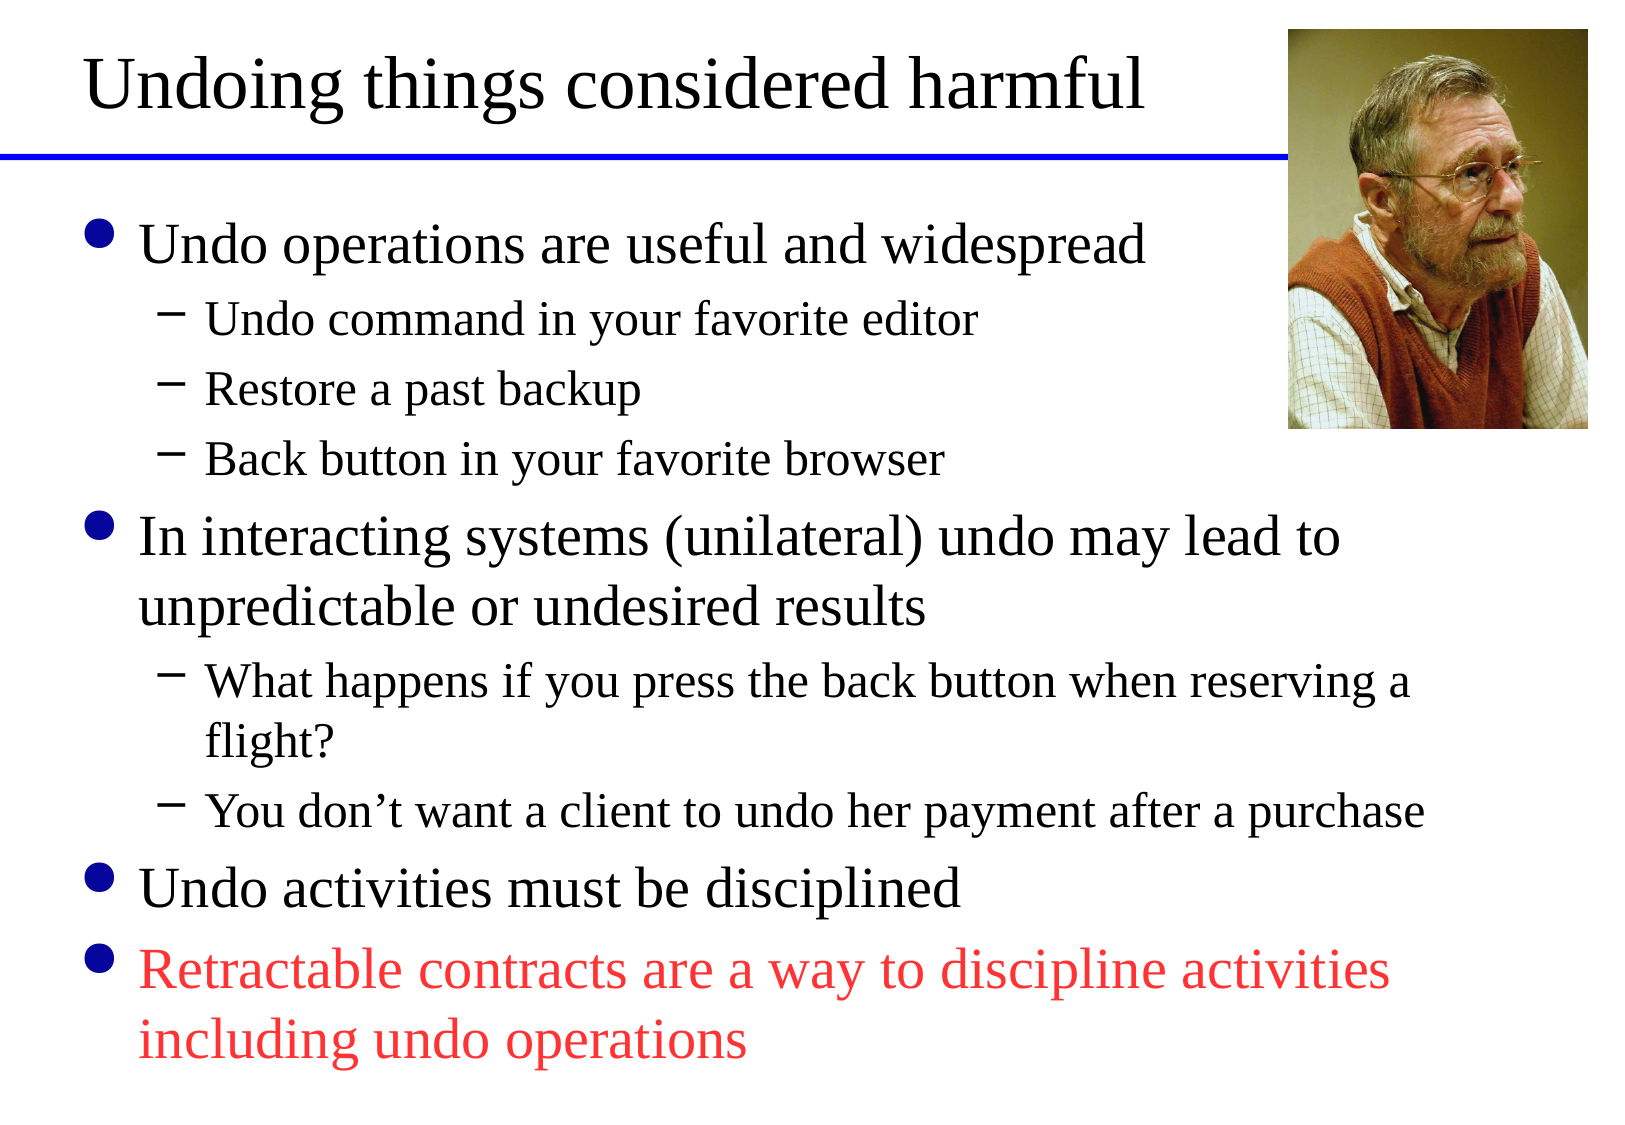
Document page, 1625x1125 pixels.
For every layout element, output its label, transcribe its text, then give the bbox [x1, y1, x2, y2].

picture [1288, 29, 1588, 429]
list Undo operations are useful and widespread Undo command in your favorite editor Restore a past backup Back button in your favorite browser In interacting systems (unilateral) undo may lead to unpredictable or undesired results What happens if you press the back button when reserving a flight? You don’t want a client to undo her payment after a purchase Undo activities must be disciplined Retractable contracts are a way to discipline activities including undo operations [67, 198, 1478, 1061]
title Undoing things considered harmful [67, 27, 1544, 131]
